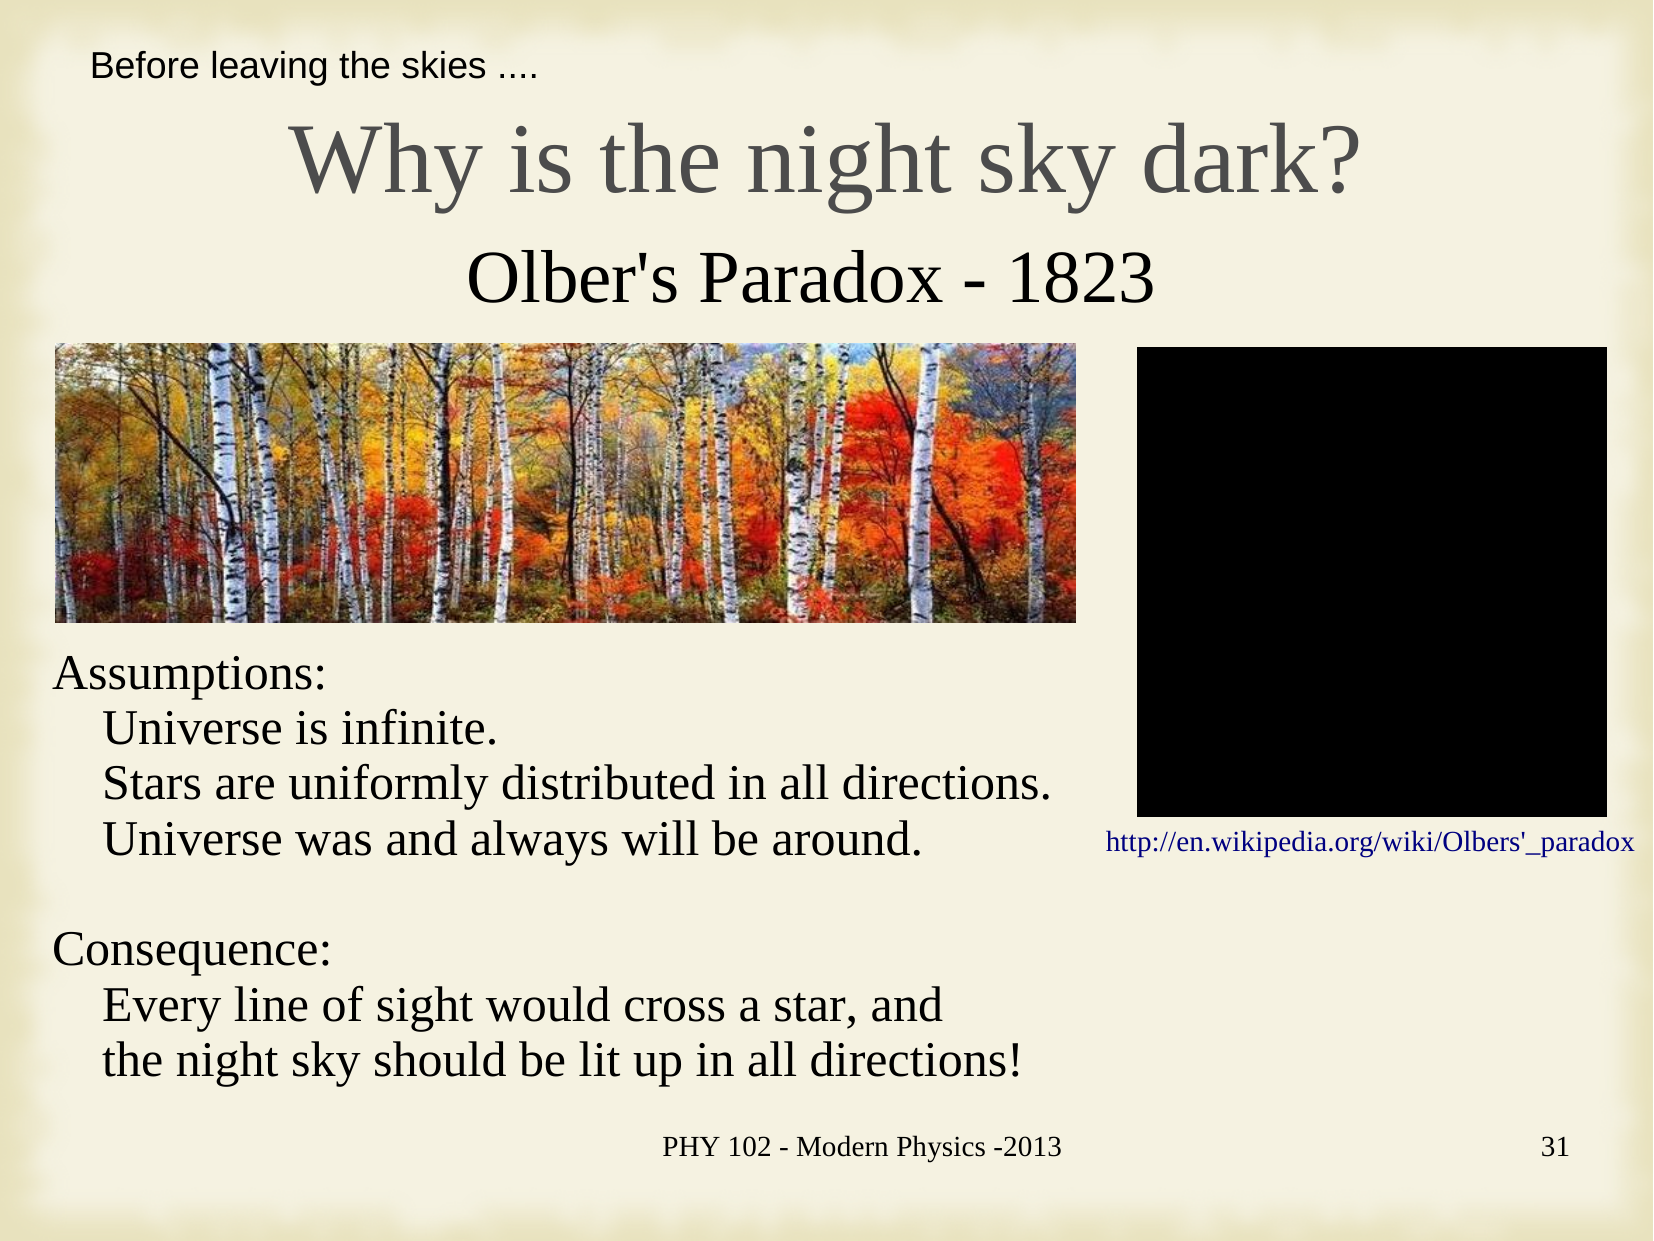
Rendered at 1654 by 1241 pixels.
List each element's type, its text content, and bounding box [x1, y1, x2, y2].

picture [0, 0, 1653, 1241]
text_box Assumptions: Universe is infinite. Stars are uniformly distributed in all directions. Universe was and always will be around. Consequence: Every line of sight would cross a star, and the night sky should be lit up in all directions! [37, 637, 1238, 1103]
text_box http://en.wikipedia.org/wiki/Olbers'_paradox [1238, 817, 1653, 875]
text_box Olber's Paradox - 1823 [451, 227, 1202, 326]
title Why is the night sky dark? [82, 62, 1571, 256]
text_box Before leaving the skies .... [75, 37, 565, 95]
